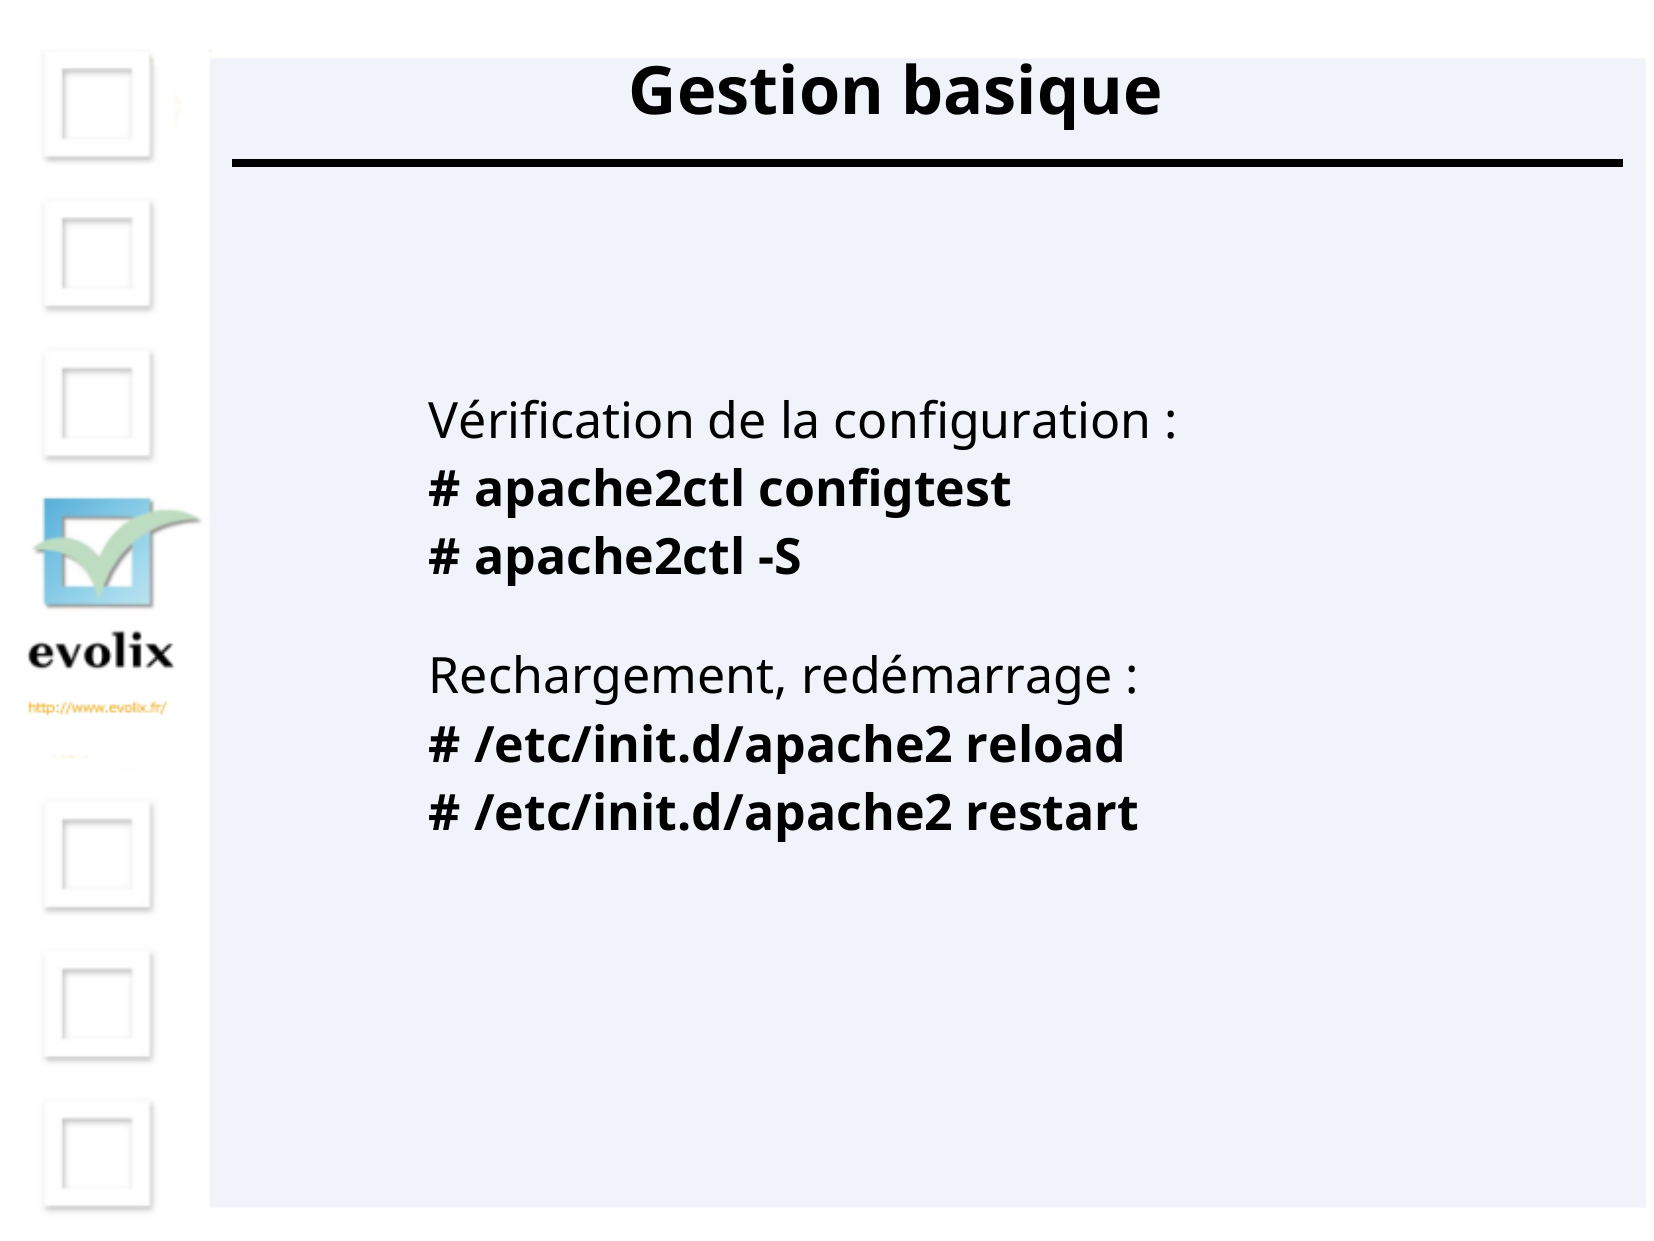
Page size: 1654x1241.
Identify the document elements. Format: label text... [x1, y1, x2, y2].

subtitle Vérification de la configuration : # apache2ctl configtest # apache2ctl -S Rechargement, redémarrage : # /etc/init.d/apache2 reload # /etc/init.d/apache2 restart [353, 200, 1568, 1189]
title Gestion basique [408, 0, 1384, 178]
picture [0, 49, 1654, 1218]
